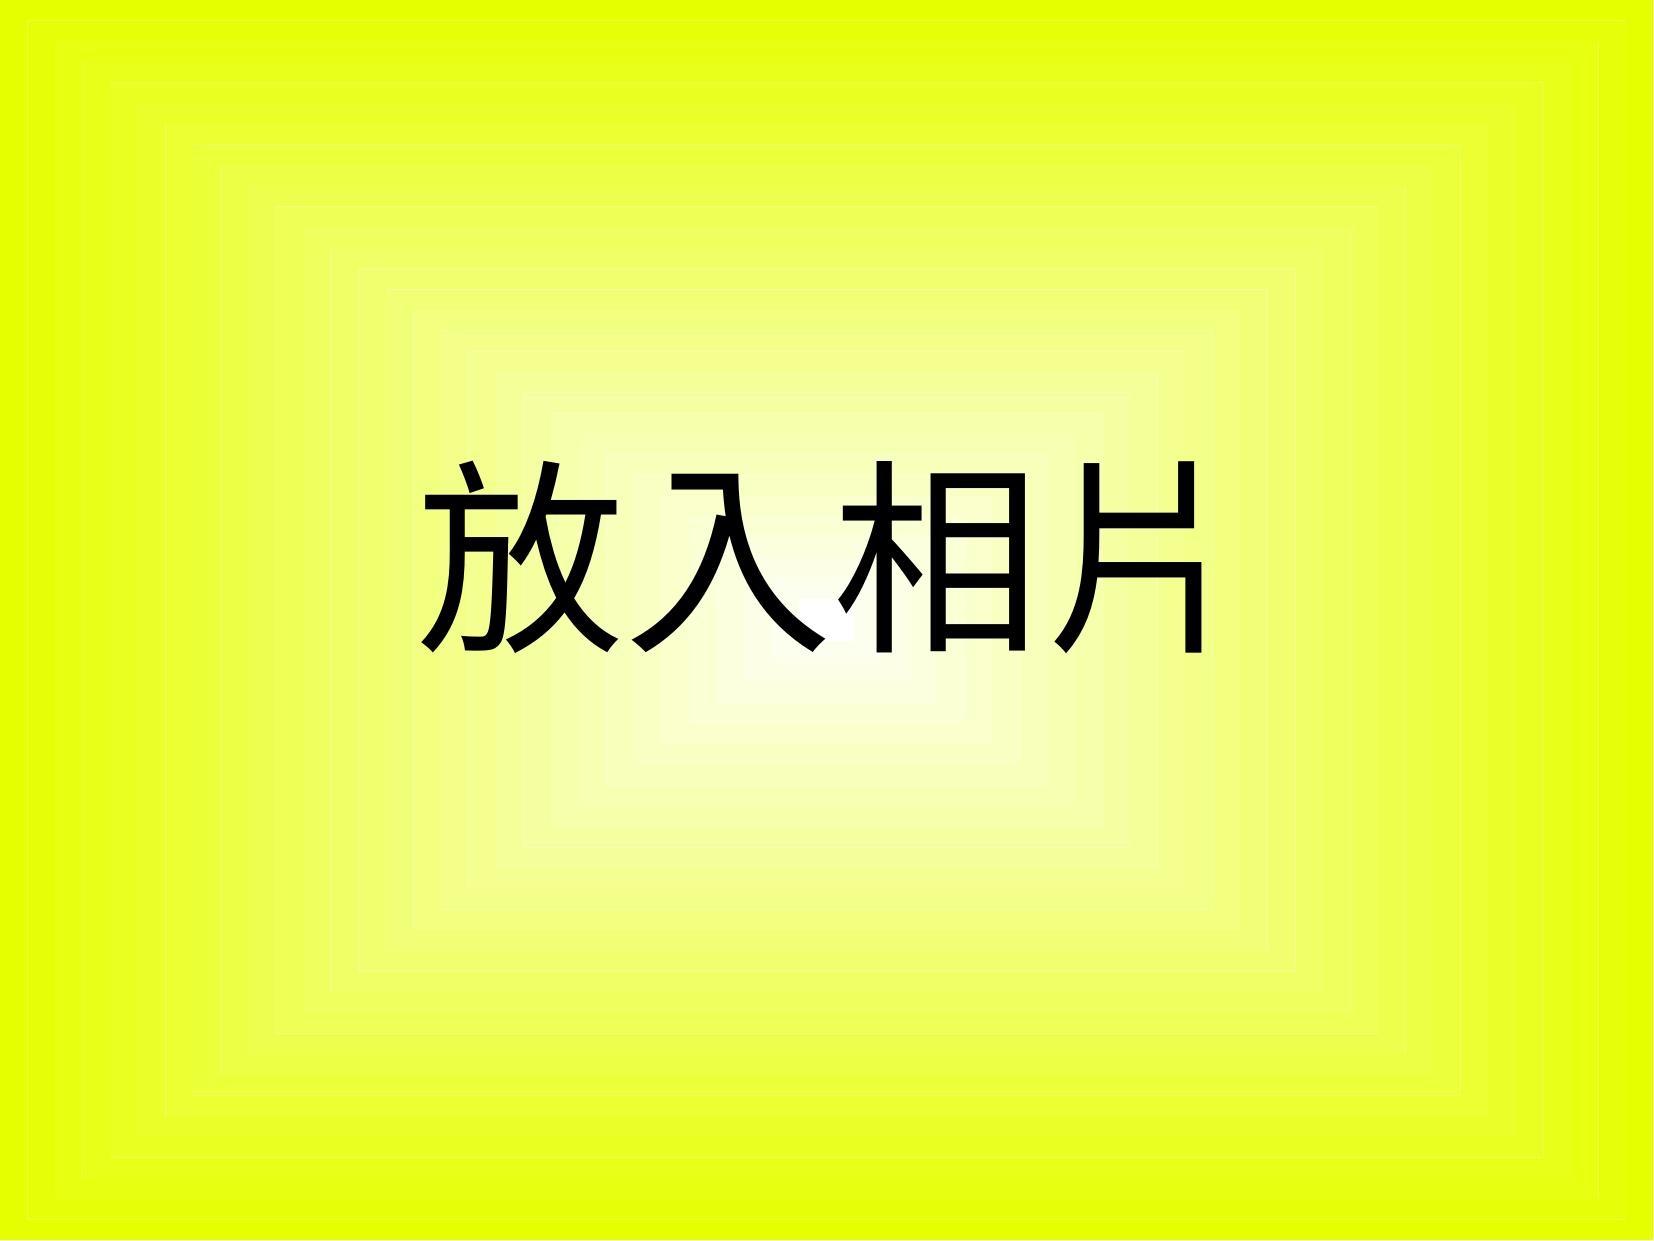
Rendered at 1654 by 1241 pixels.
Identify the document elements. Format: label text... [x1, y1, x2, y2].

title 放入相片 [88, 441, 1577, 650]
